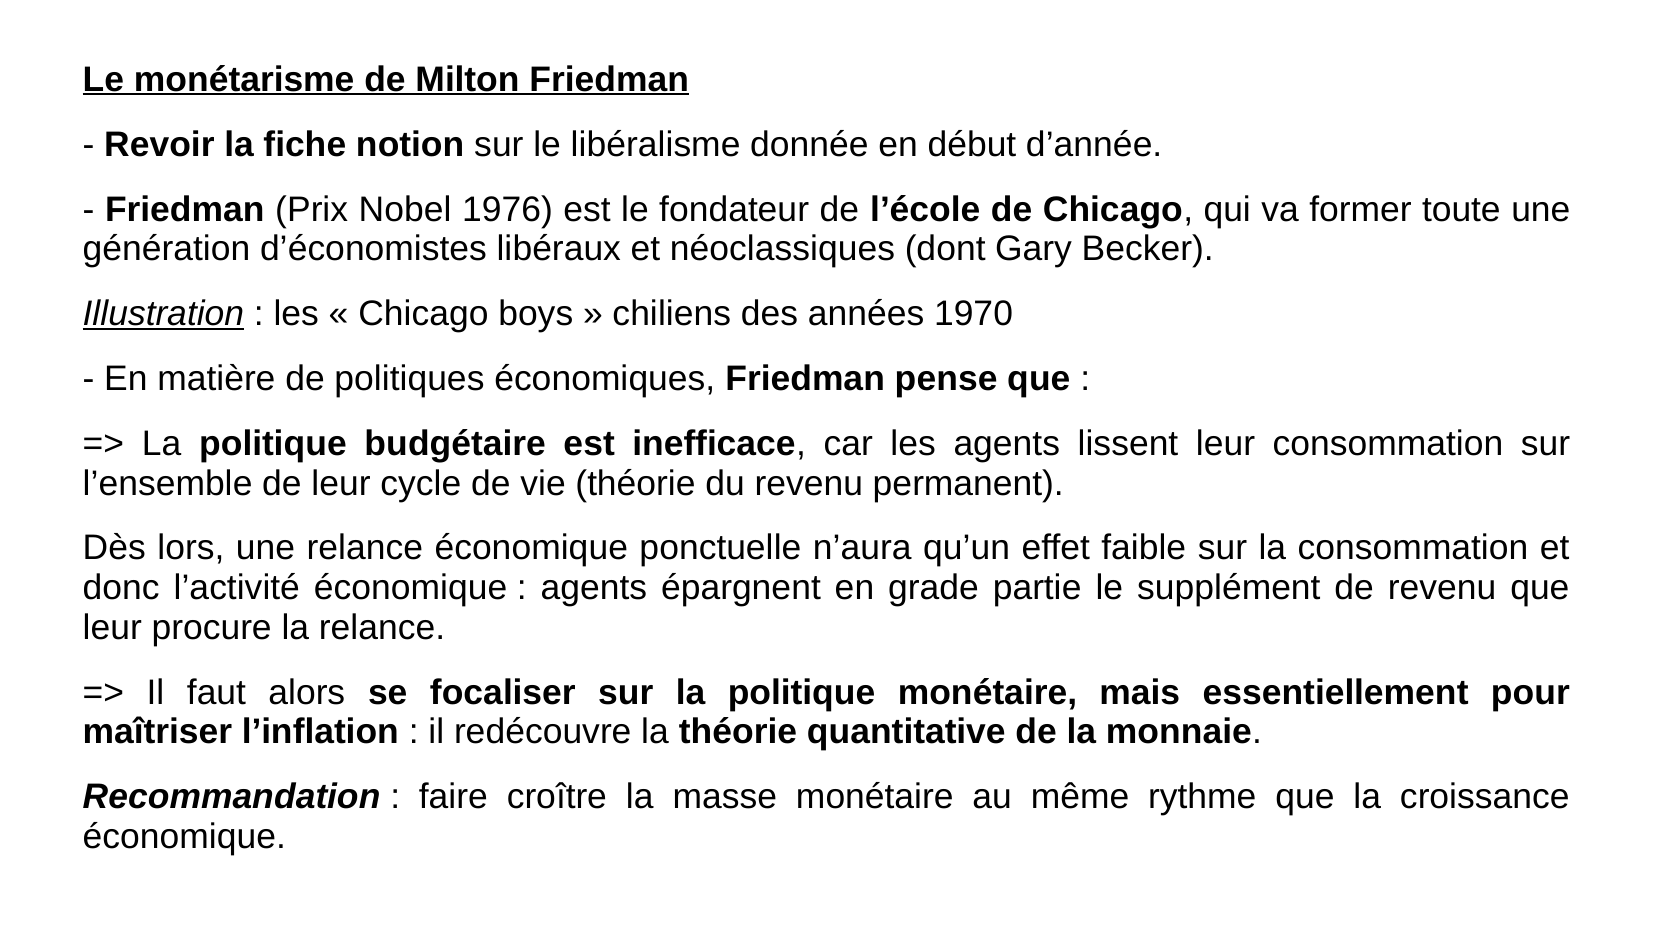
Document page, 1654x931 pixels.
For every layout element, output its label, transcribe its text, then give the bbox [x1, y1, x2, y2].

list Le monétarisme de Milton Friedman - Revoir la fiche notion sur le libéralisme donnée en début d’année. - Friedman (Prix Nobel 1976) est le fondateur de l’école de Chicago, qui va former toute une génération d’économistes libéraux et néoclassiques (dont Gary Becker). Illustration : les « Chicago boys » chiliens des années 1970 - En matière de politiques économiques, Friedman pense que : => La politique budgétaire est inefficace, car les agents lissent leur consommation sur l’ensemble de leur cycle de vie (théorie du revenu permanent). Dès lors, une relance économique ponctuelle n’aura qu’un effet faible sur la consommation et donc l’activité économique : agents épargnent en grade partie le supplément de revenu que leur procure la relance. => Il faut alors se focaliser sur la politique monétaire, mais essentiellement pour maîtriser l’inflation : il redécouvre la théorie quantitative de la monnaie. Recommandation : faire croître la masse monétaire au même rythme que la croissance économique. [82, 59, 1571, 863]
